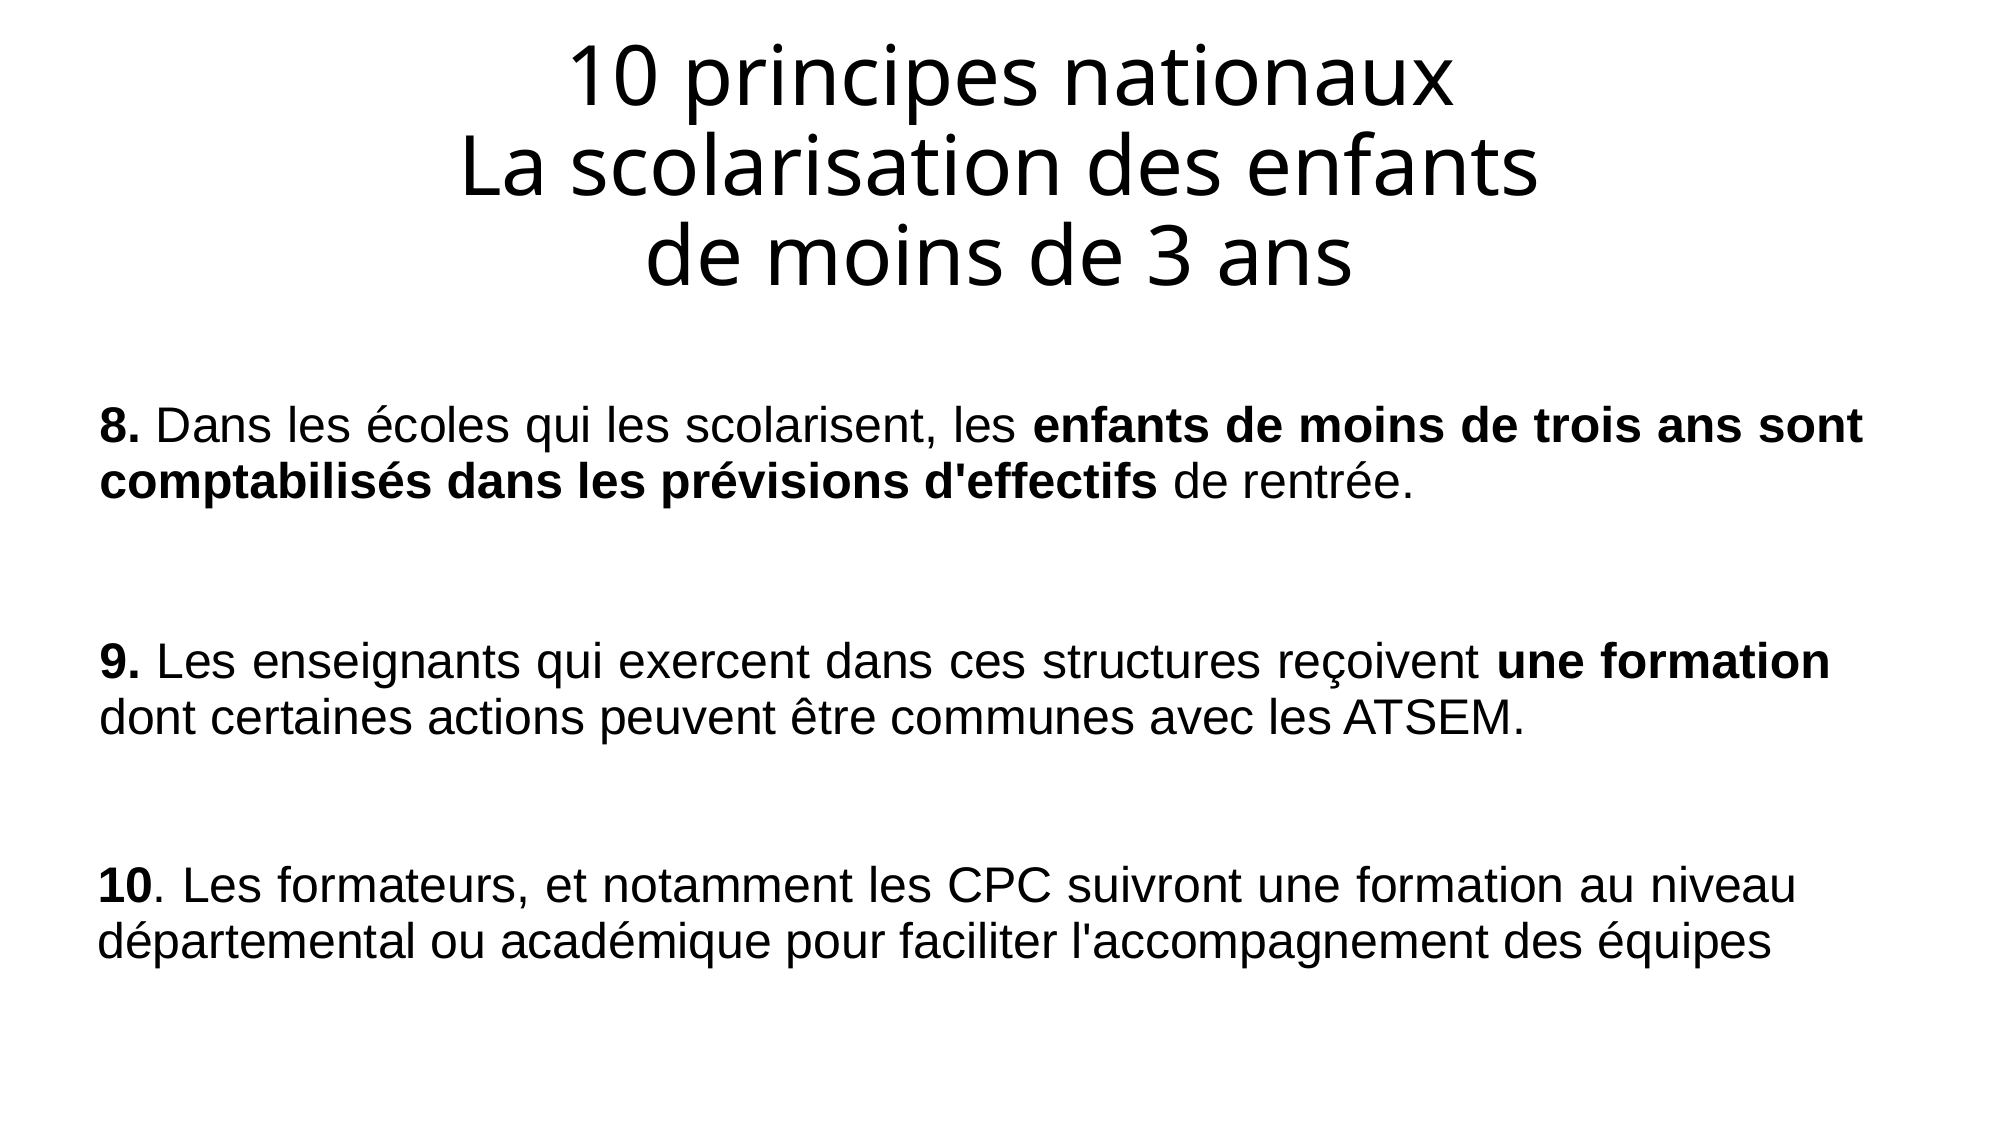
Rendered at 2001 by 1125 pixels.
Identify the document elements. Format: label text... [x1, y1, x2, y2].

title 10 principes nationaux La scolarisation des enfants de moins de 3 ans [137, 23, 1863, 315]
text_box 9. Les enseignants qui exercent dans ces structures reçoivent une formation dont certaines actions peuvent être communes avec les ATSEM. [84, 625, 1916, 754]
text_box 10. Les formateurs, et notamment les CPC suivront une formation au niveau départemental ou académique pour faciliter l'accompagnement des équipes [82, 850, 1914, 979]
text_box 8. Dans les écoles qui les scolarisent, les enfants de moins de trois ans sont comptabilisés dans les prévisions d'effectifs de rentrée. [84, 389, 1916, 520]
